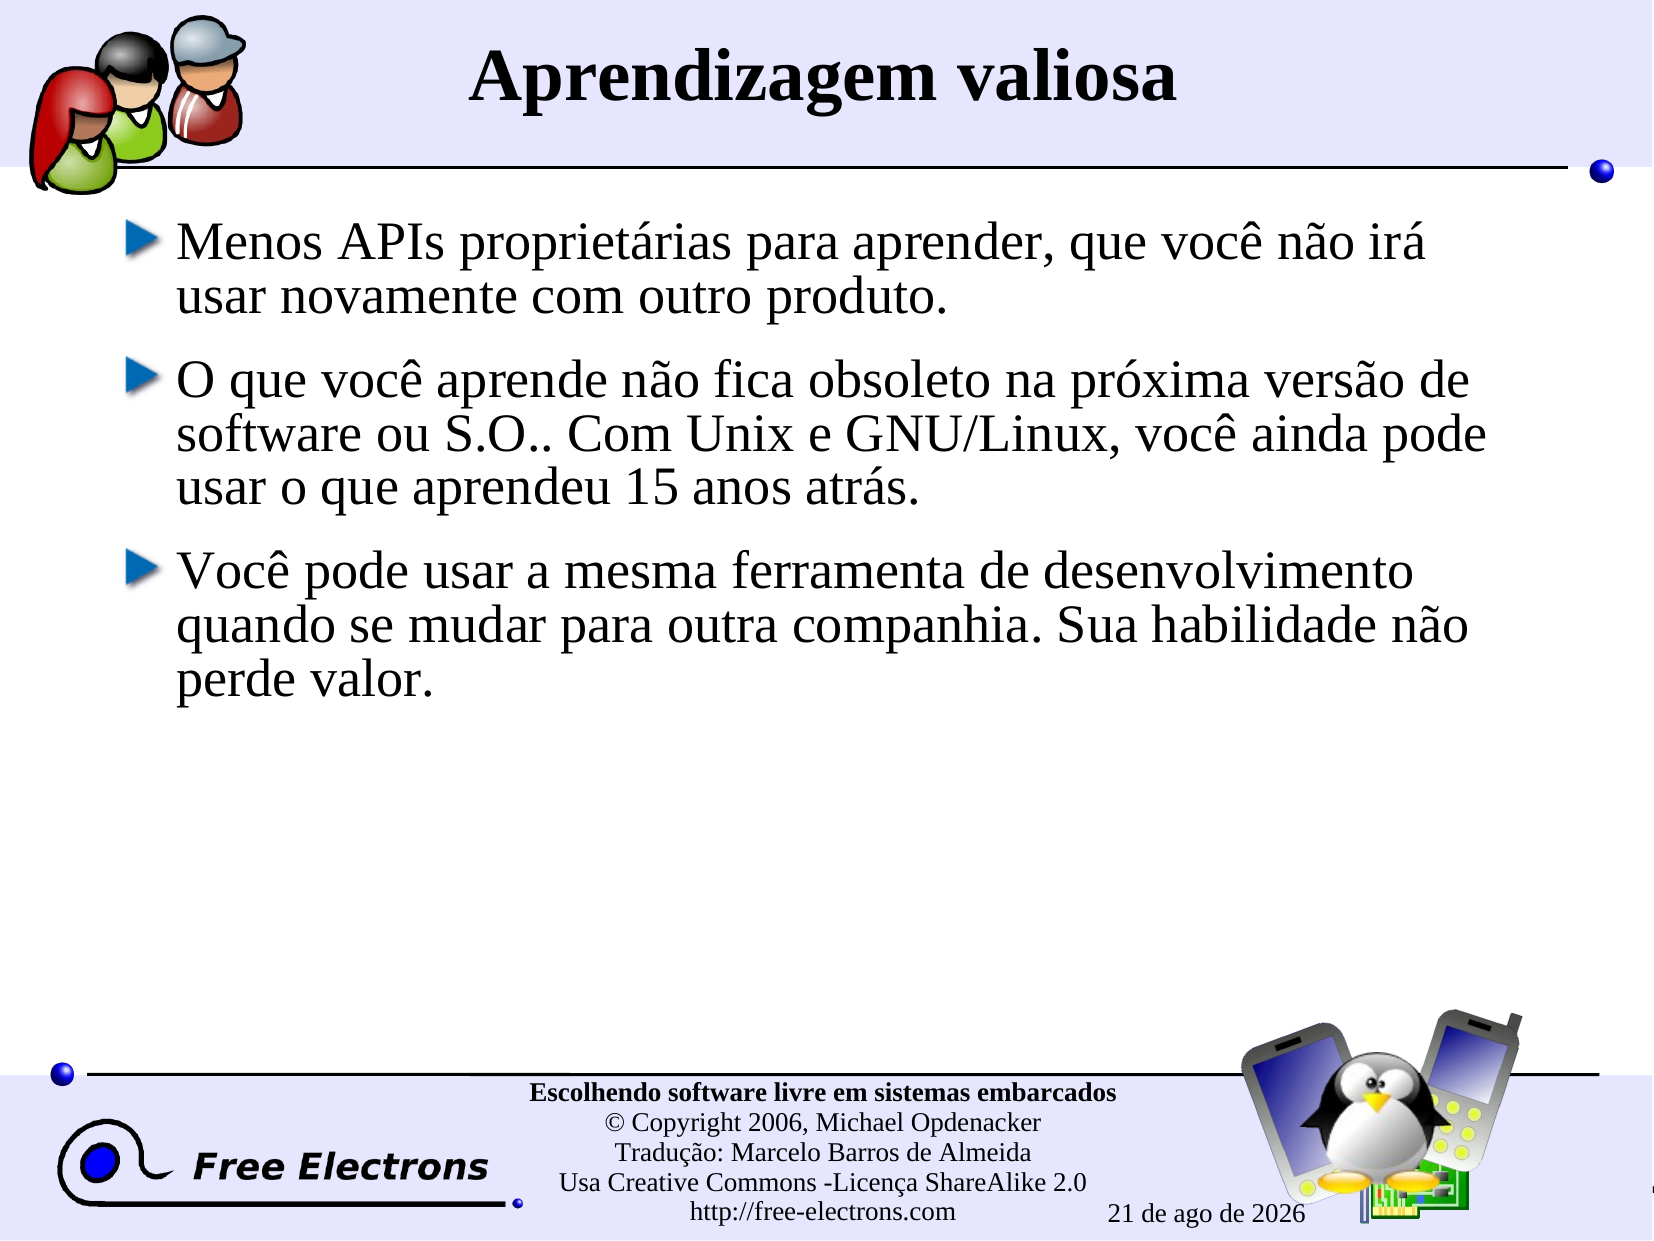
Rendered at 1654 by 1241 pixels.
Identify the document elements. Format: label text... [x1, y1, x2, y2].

picture [50, 1108, 527, 1216]
picture [1231, 1008, 1537, 1241]
list Menos APIs proprietárias para aprender, que você não irá usar novamente com outro produto. O que você aprende não fica obsoleto na próxima versão de software ou S.O.. Com Unix e GNU/Linux, você ainda pode usar o que aprendeu 15 anos atrás. Você pode usar a mesma ferramenta de desenvolvimento quando se mudar para outra companhia. Sua habilidade não perde valor. [105, 216, 1518, 1067]
picture [29, 15, 246, 195]
title Aprendizagem valiosa [246, 25, 1551, 124]
